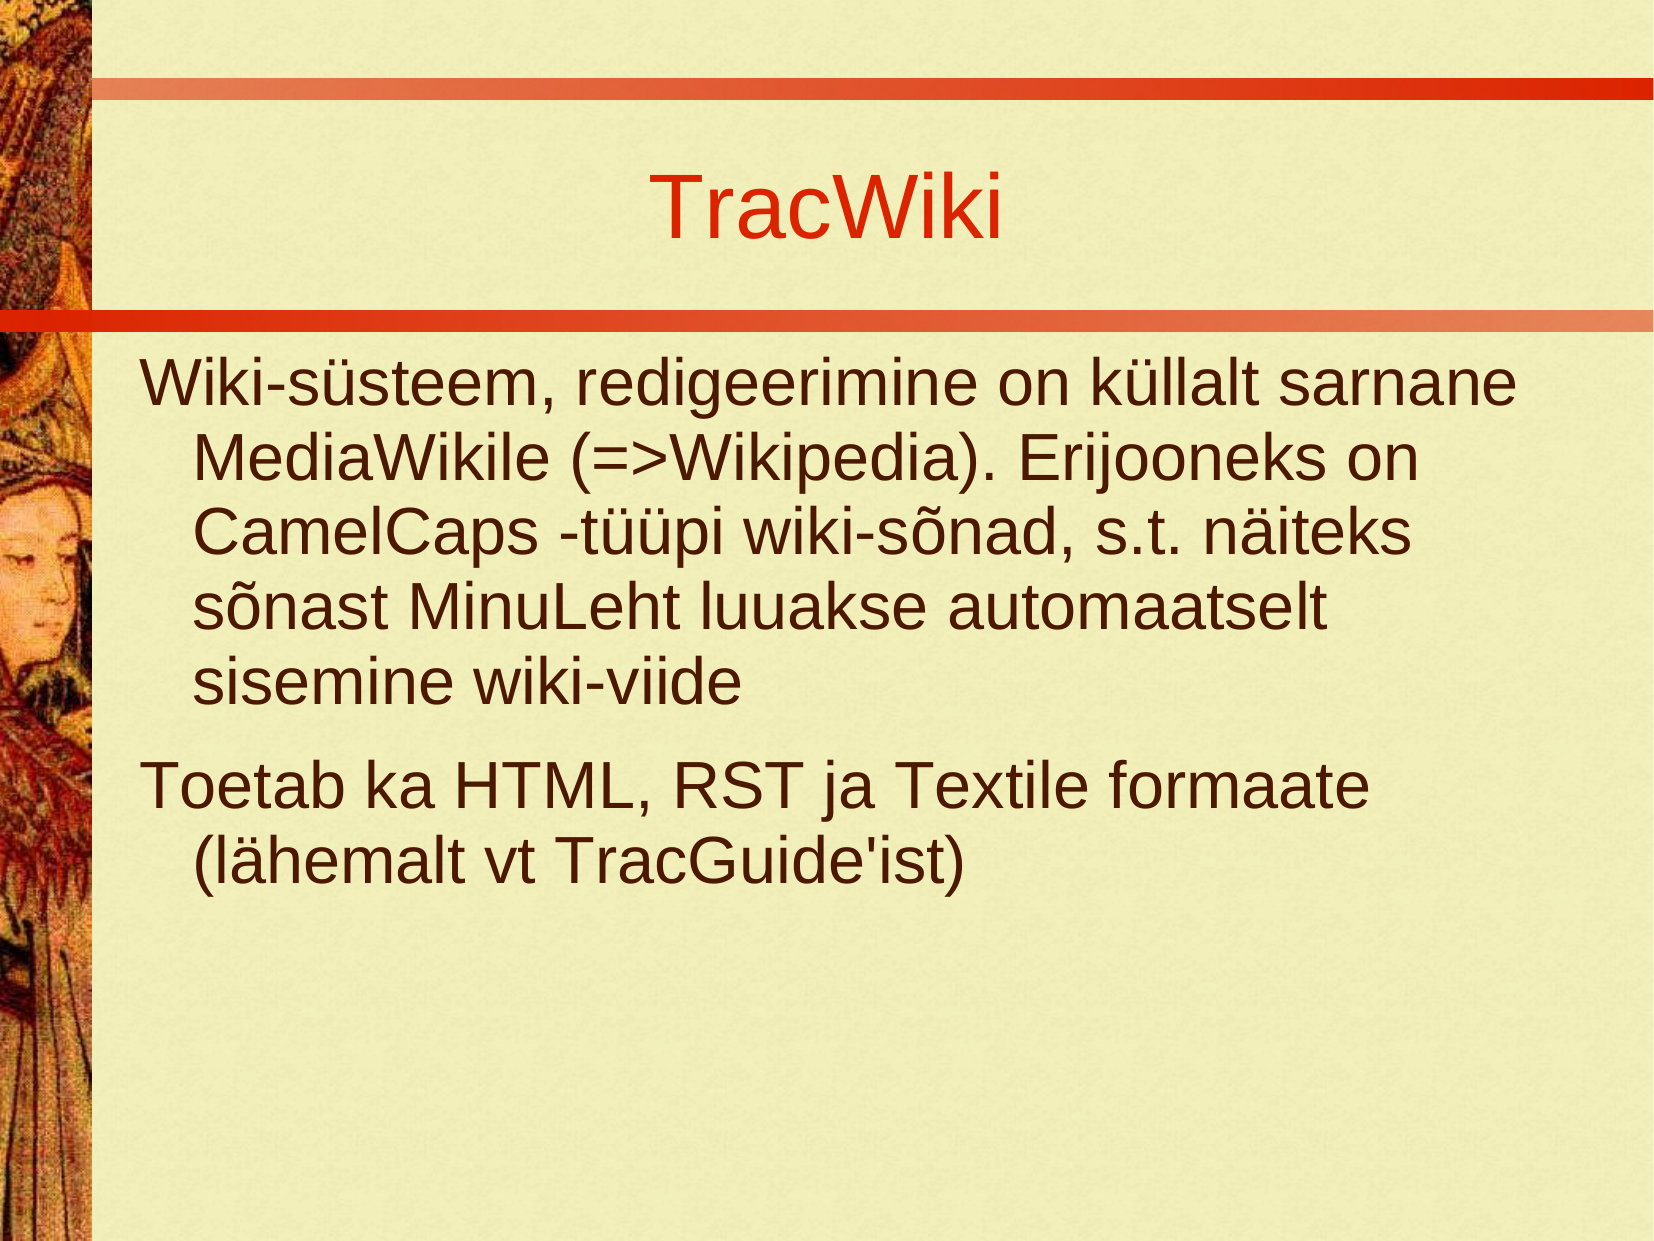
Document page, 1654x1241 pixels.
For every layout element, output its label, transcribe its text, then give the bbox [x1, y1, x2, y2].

picture [0, 332, 1654, 1241]
picture [0, 0, 1654, 310]
list Wiki-süsteem, redigeerimine on küllalt sarnane MediaWikile (=>Wikipedia). Erijooneks on CamelCaps -tüüpi wiki-sõnad, s.t. näiteks sõnast MinuLeht luuakse automaatselt sisemine wiki-viide Toetab ka HTML, RST ja Textile formaate (lähemalt vt TracGuide'ist) [121, 344, 1534, 1127]
title TracWiki [121, 102, 1534, 311]
